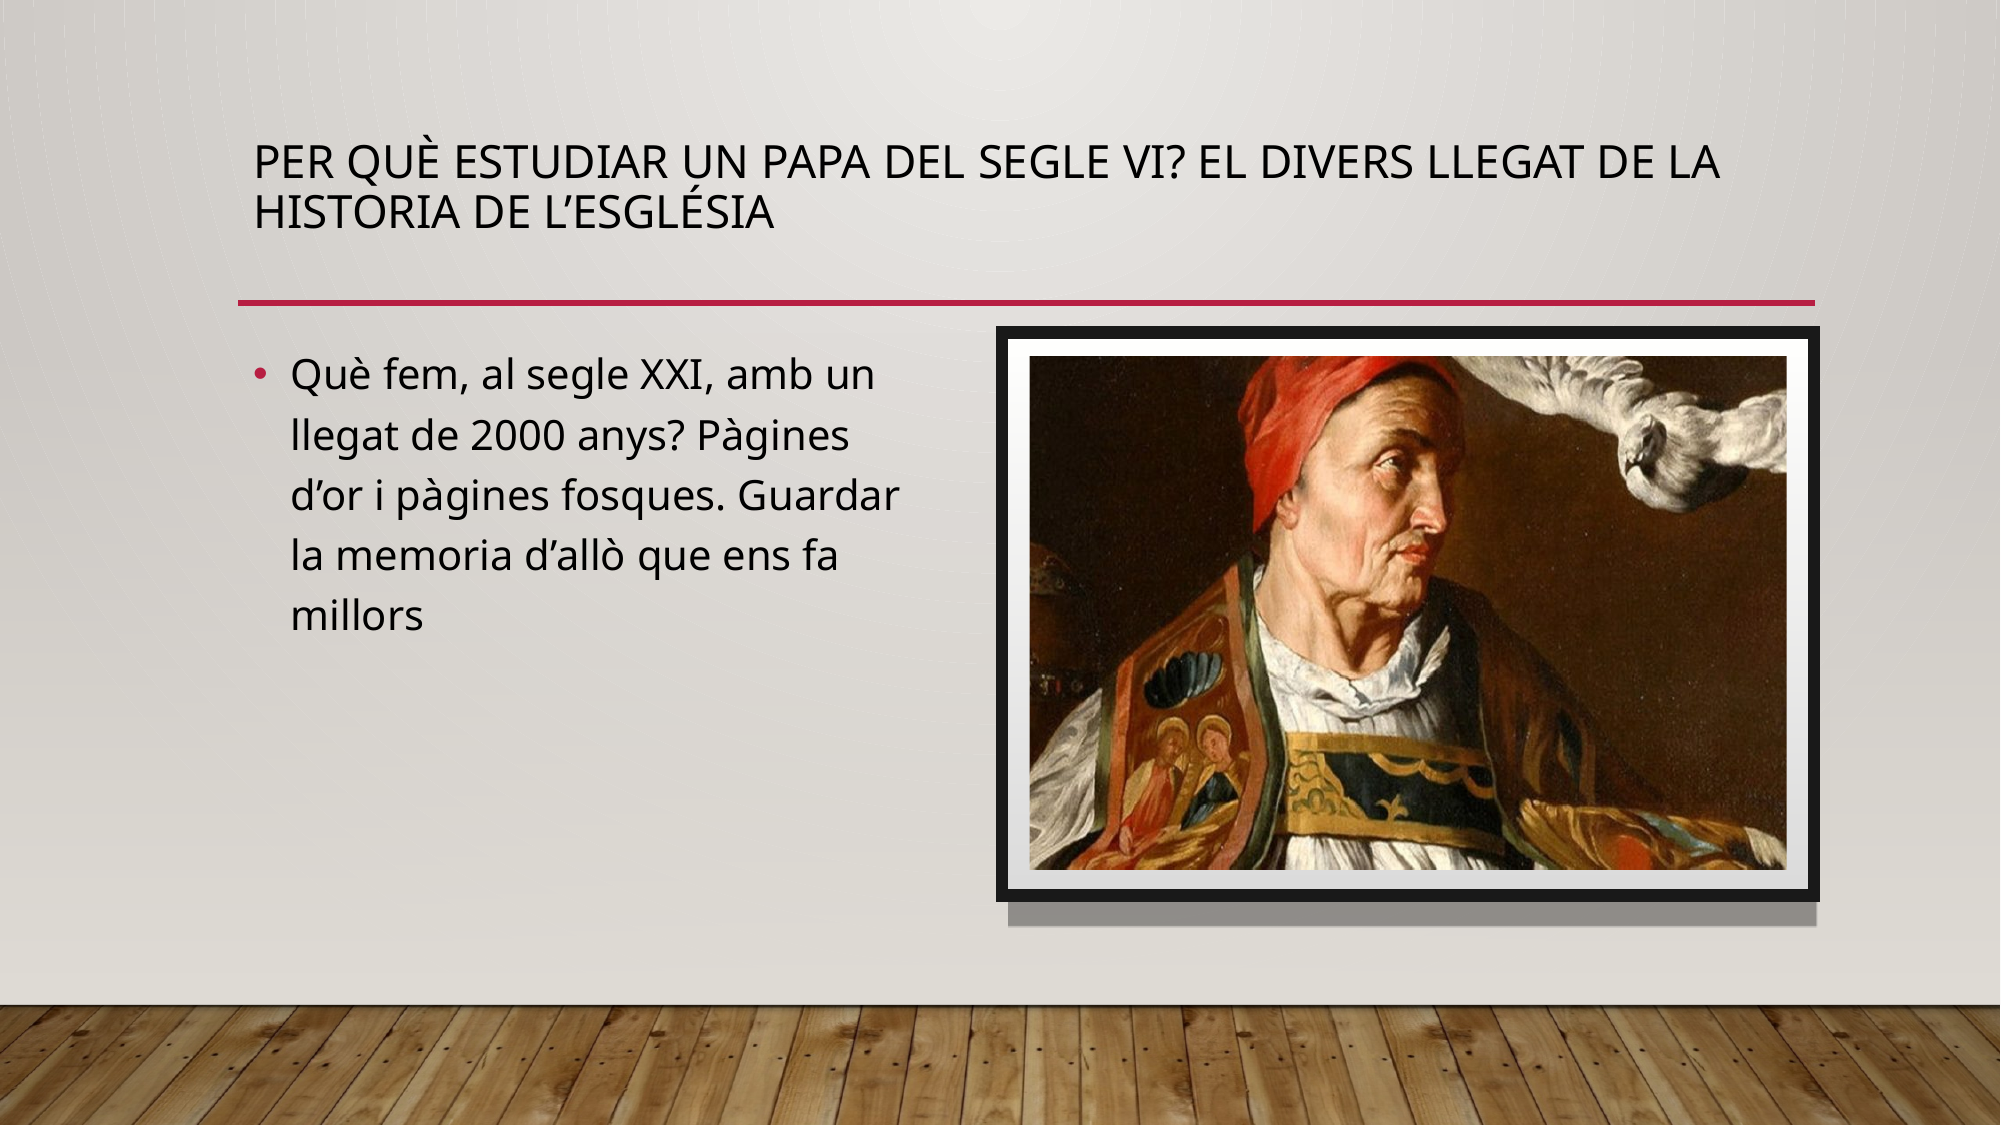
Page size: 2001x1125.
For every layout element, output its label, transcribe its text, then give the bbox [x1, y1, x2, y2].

text_box [1002, 330, 1814, 897]
title Per què estudiar un Papa del segle VI? El divers llegat de la historia de l’Església [238, 131, 1814, 305]
picture [0, 1005, 2000, 1125]
picture [1029, 356, 1787, 870]
list Què fem, al segle XXI, amb un llegat de 2000 anys? Pàgines d’or i pàgines fosques. Guardar la memoria d’allò que ens fa millors [238, 330, 921, 897]
